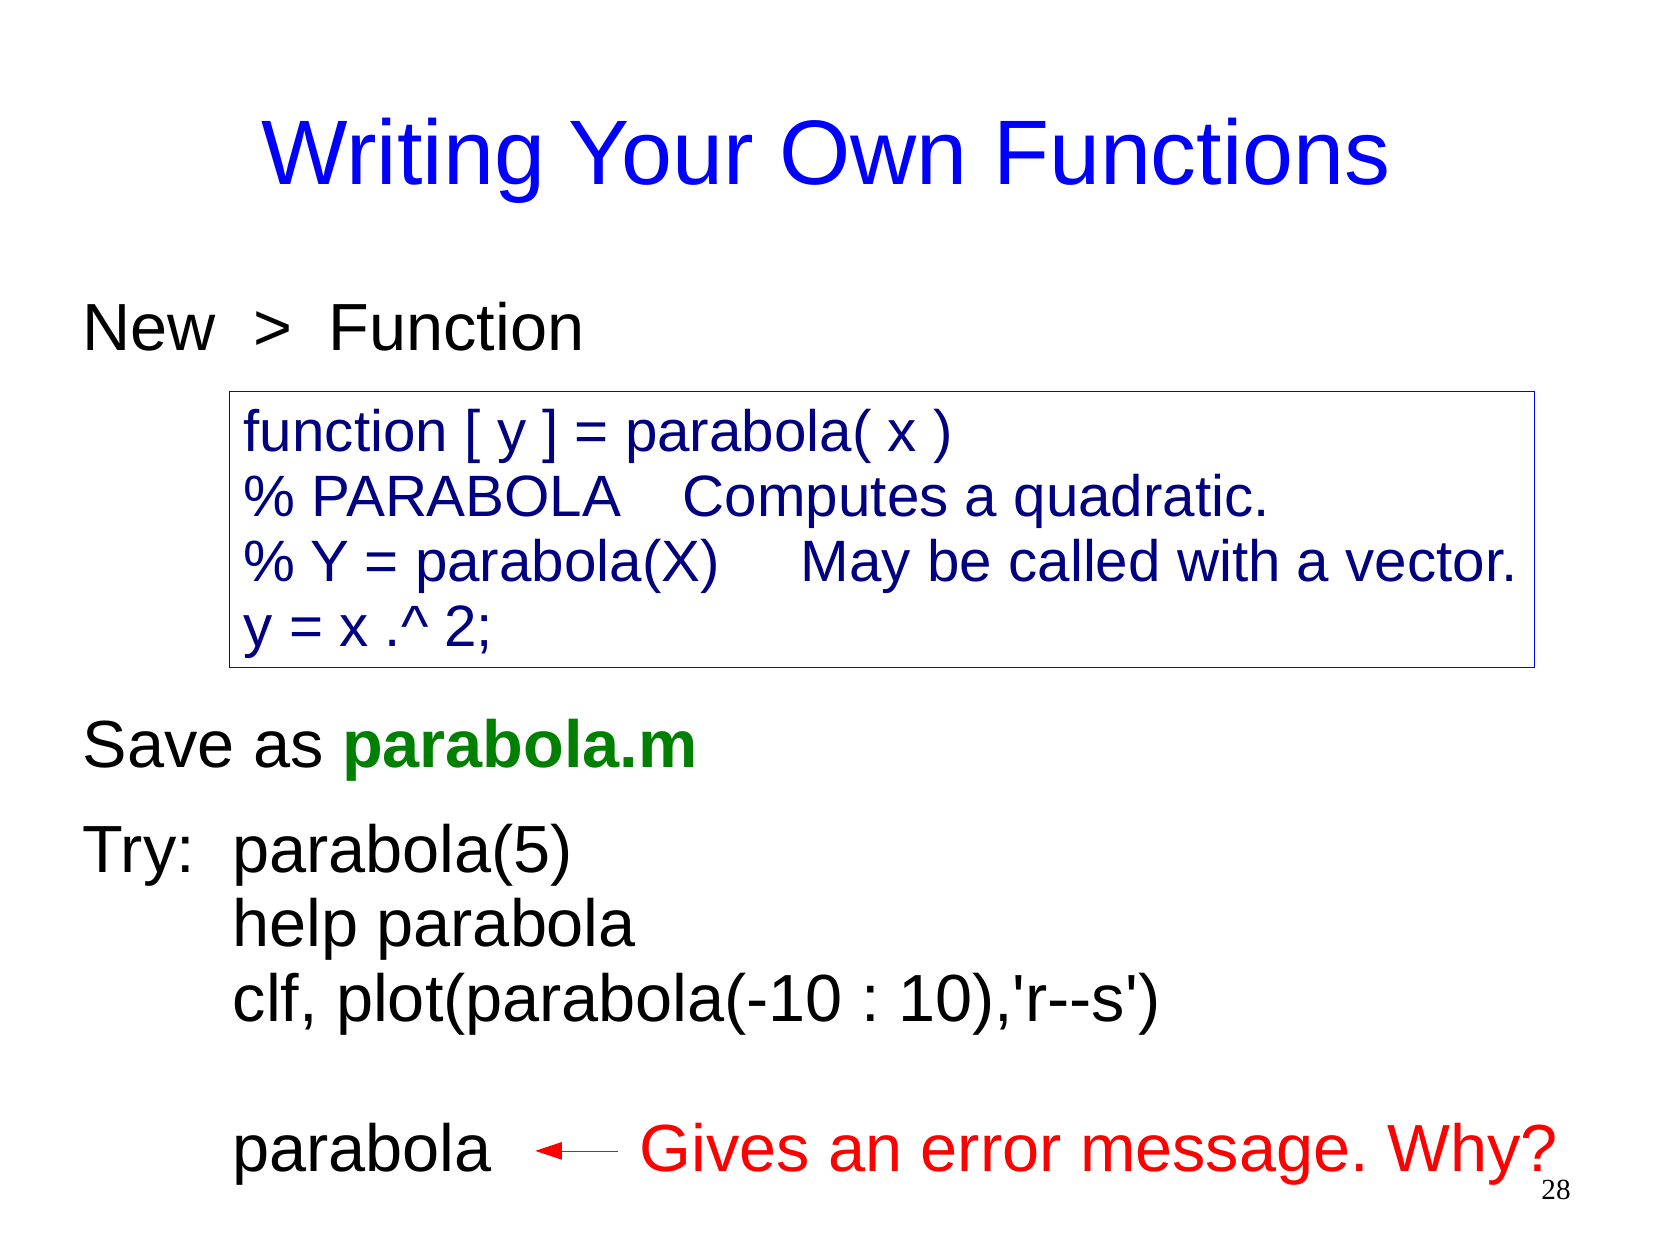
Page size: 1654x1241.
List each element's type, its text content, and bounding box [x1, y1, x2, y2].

text_box function [ y ] = parabola( x ) % PARABOLA Computes a quadratic. % Y = parabola(X) May be called with a vector. y = x .^ 2; [229, 391, 1535, 668]
title Writing Your Own Functions [82, 49, 1571, 257]
list New > Function Save as parabola.m Try: parabola(5) help parabola clf, plot(parabola(-10 : 10),'r--s') parabola Gives an error message. Why? [82, 290, 1571, 1186]
